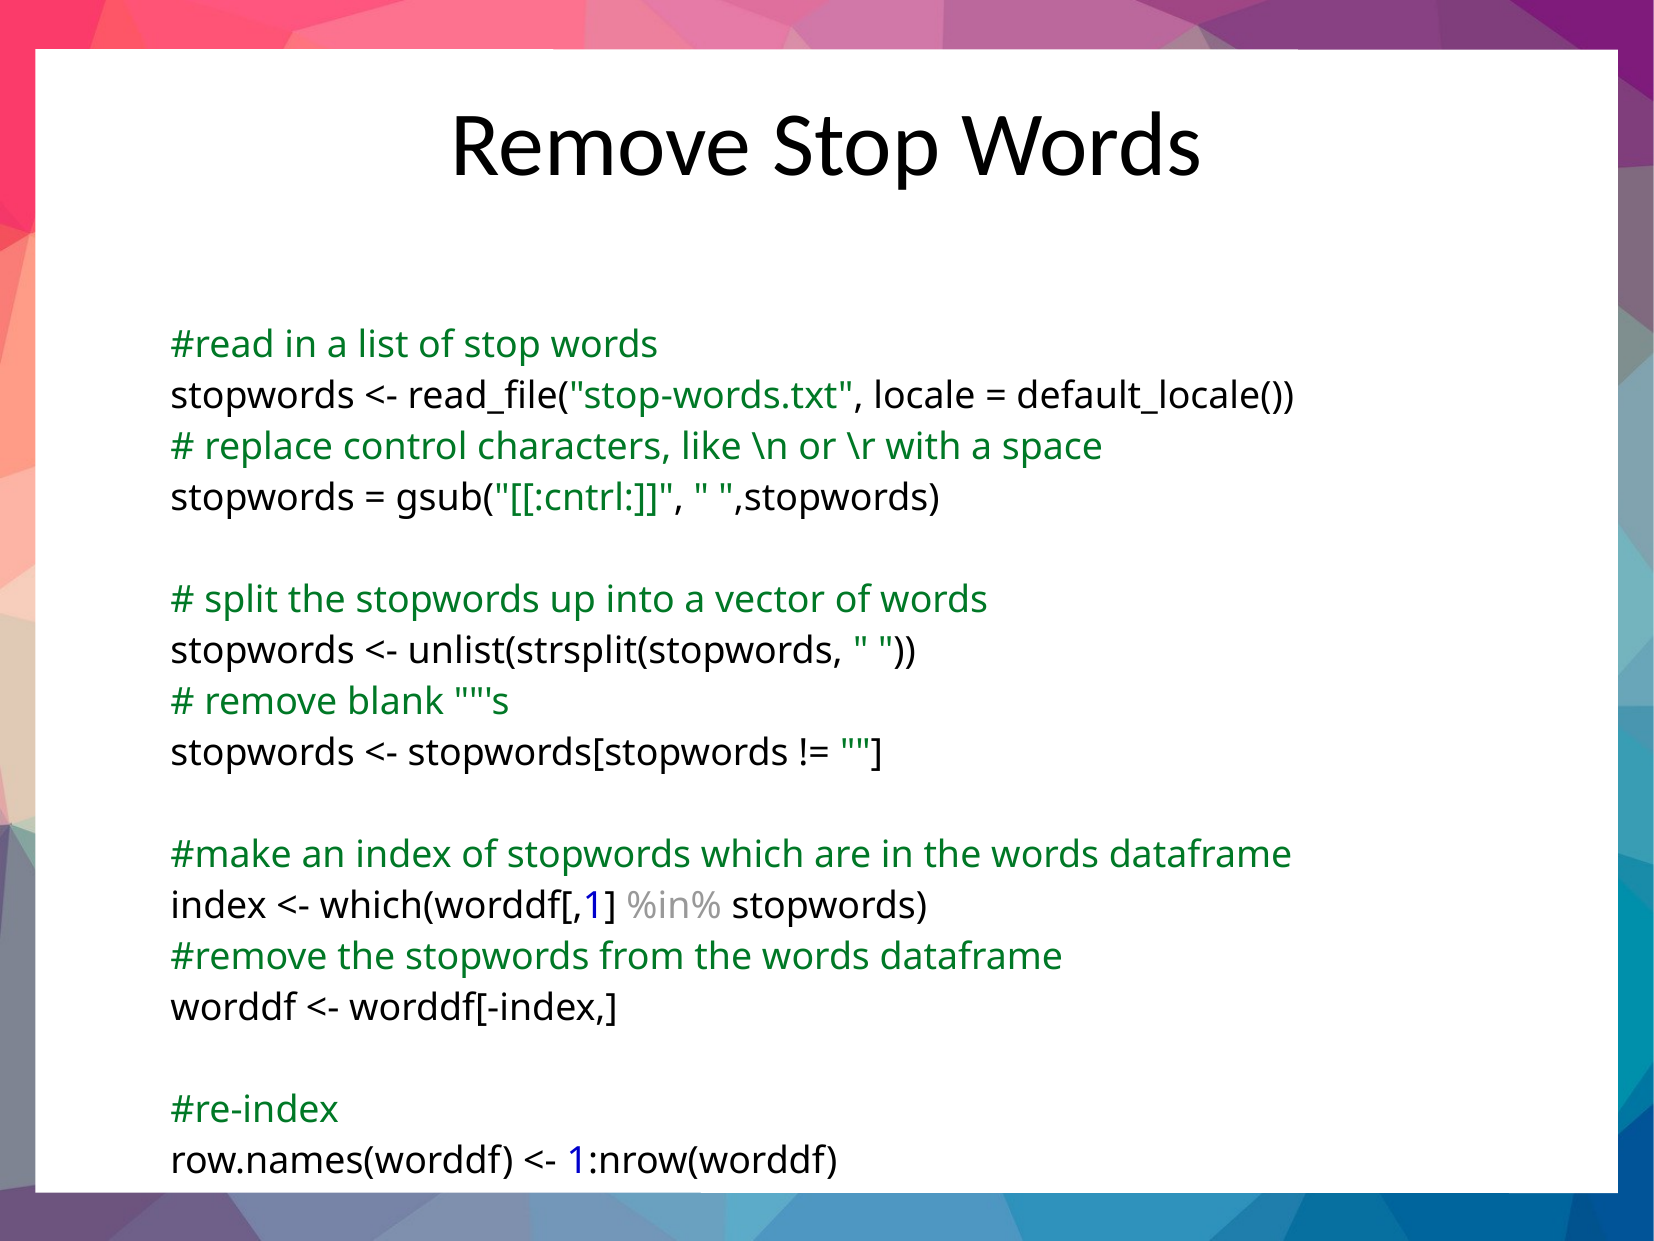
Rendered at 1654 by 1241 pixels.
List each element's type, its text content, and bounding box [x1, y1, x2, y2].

picture [0, 0, 1654, 1241]
title Remove Stop Words [82, 49, 1571, 257]
picture [1385, 1106, 1654, 1241]
text_box #read in a list of stop words stopwords <- read_file("stop-words.txt", locale = default_locale()) # replace control characters, like \n or \r with a space stopwords = gsub("[[:cntrl:]]", " ",stopwords) # split the stopwords up into a vector of words stopwords <- unlist(strsplit(stopwords, " ")) # remove blank ""'s stopwords <- stopwords[stopwords != ""] #make an index of stopwords which are in the words dataframe index <- which(worddf[,1] %in% stopwords) #remove the stopwords from the words dataframe worddf <- worddf[-index,] #re-index row.names(worddf) <- 1:nrow(worddf) [155, 258, 1583, 1167]
